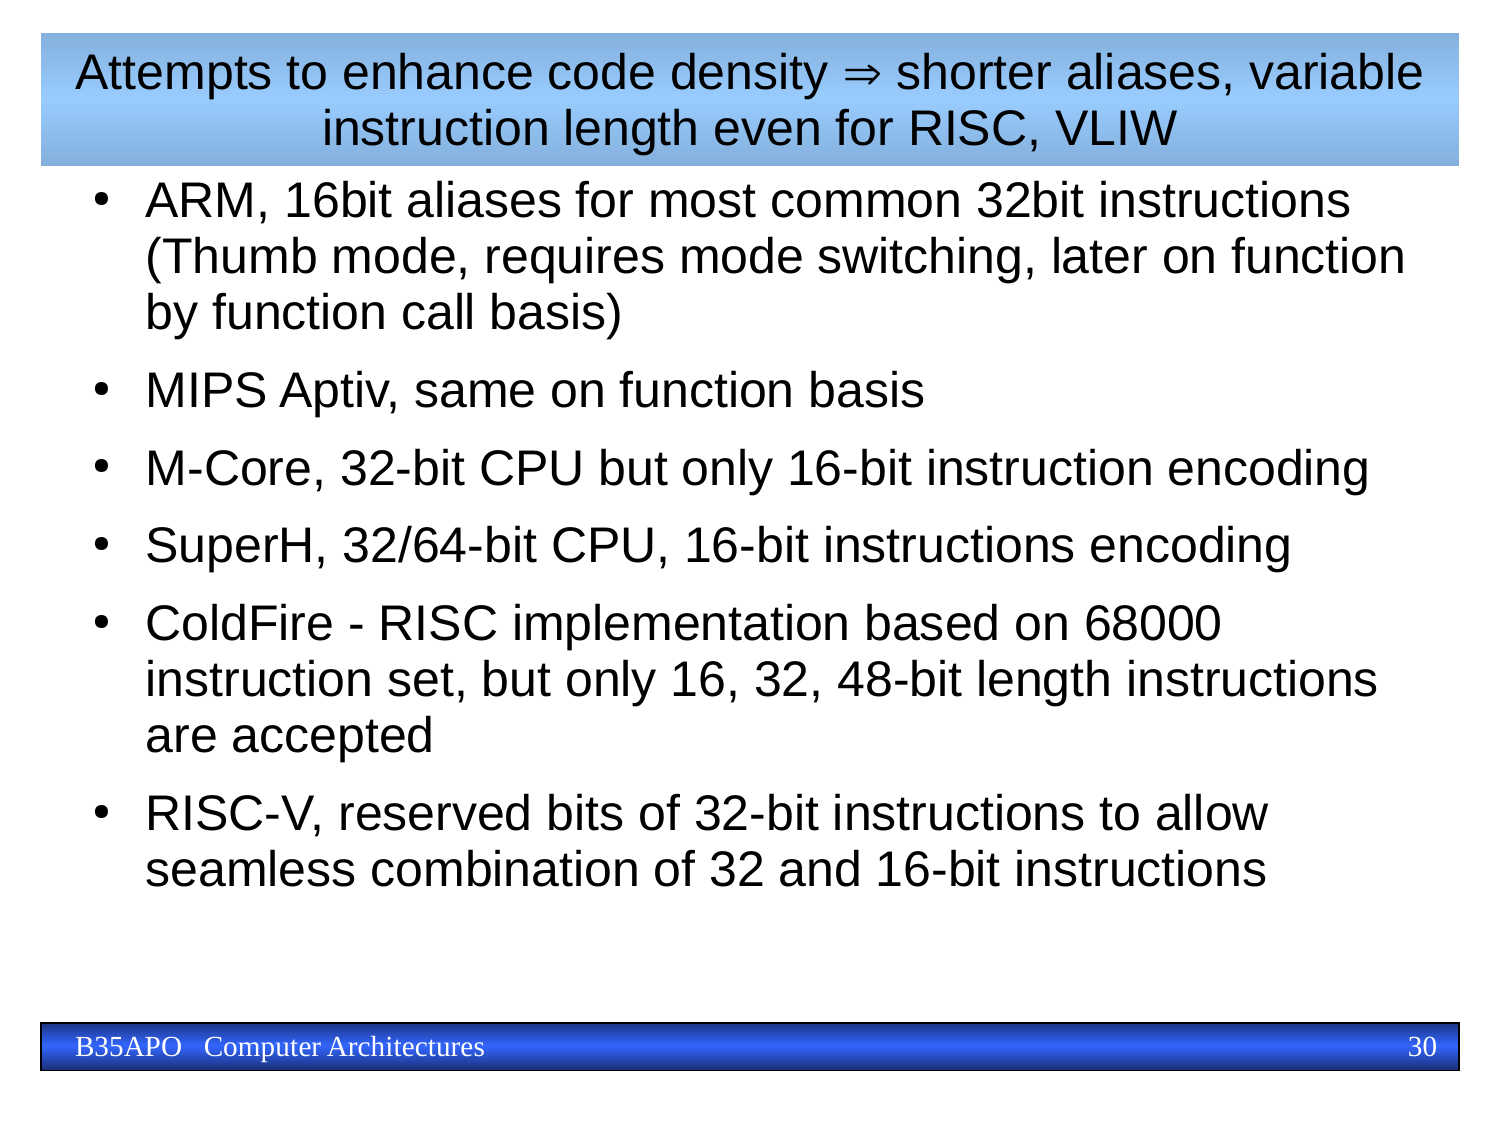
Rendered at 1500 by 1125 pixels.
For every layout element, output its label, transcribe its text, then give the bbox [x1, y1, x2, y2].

list ARM, 16bit aliases for most common 32bit instructions (Thumb mode, requires mode switching, later on function by function call basis) MIPS Aptiv, same on function basis M-Core, 32-bit CPU but only 16-bit instruction encoding SuperH, 32/64-bit CPU, 16-bit instructions encoding ColdFire - RISC implementation based on 68000 instruction set, but only 16, 32, 48-bit length instructions are accepted RISC-V, reserved bits of 32-bit instructions to allow seamless combination of 32 and 16-bit instructions [75, 172, 1426, 916]
title Attempts to enhance code density ⇒ shorter aliases, variable instruction length even for RISC, VLIW [41, 33, 1459, 166]
